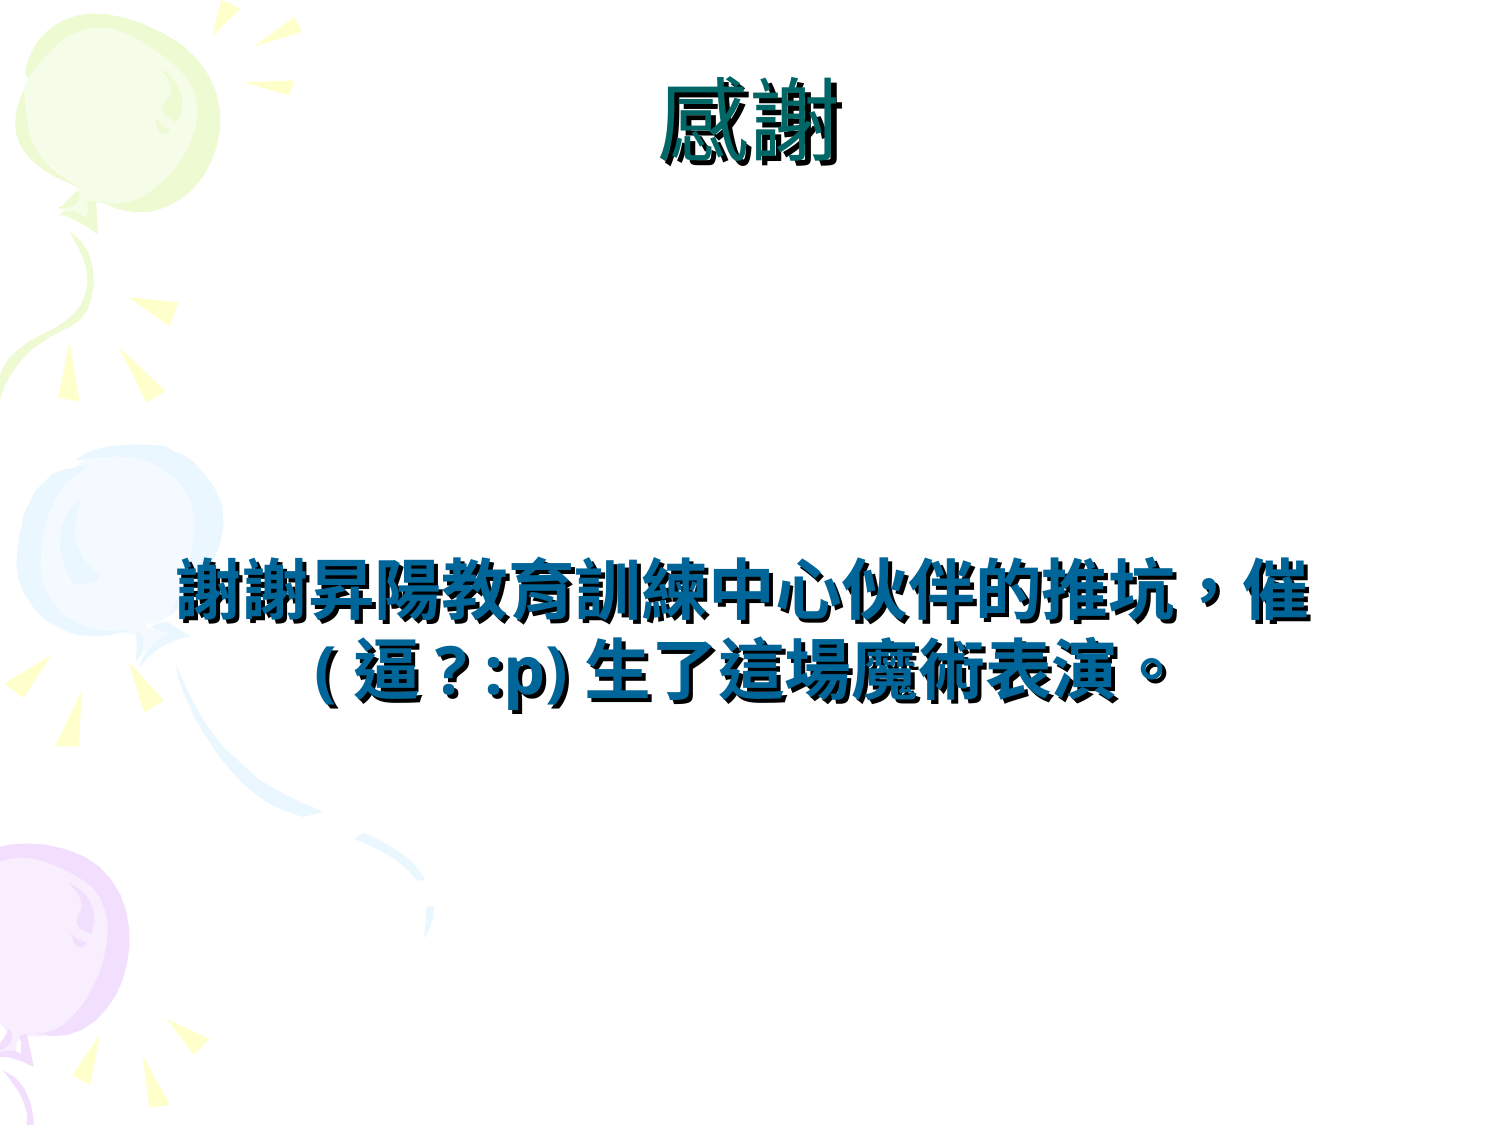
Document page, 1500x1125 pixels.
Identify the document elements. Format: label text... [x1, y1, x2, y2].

title 感謝 [72, 16, 1426, 233]
subtitle 謝謝昇陽教育訓練中心伙伴的推坑，催(逼? :p)生了這場魔術表演。 [75, 269, 1426, 987]
